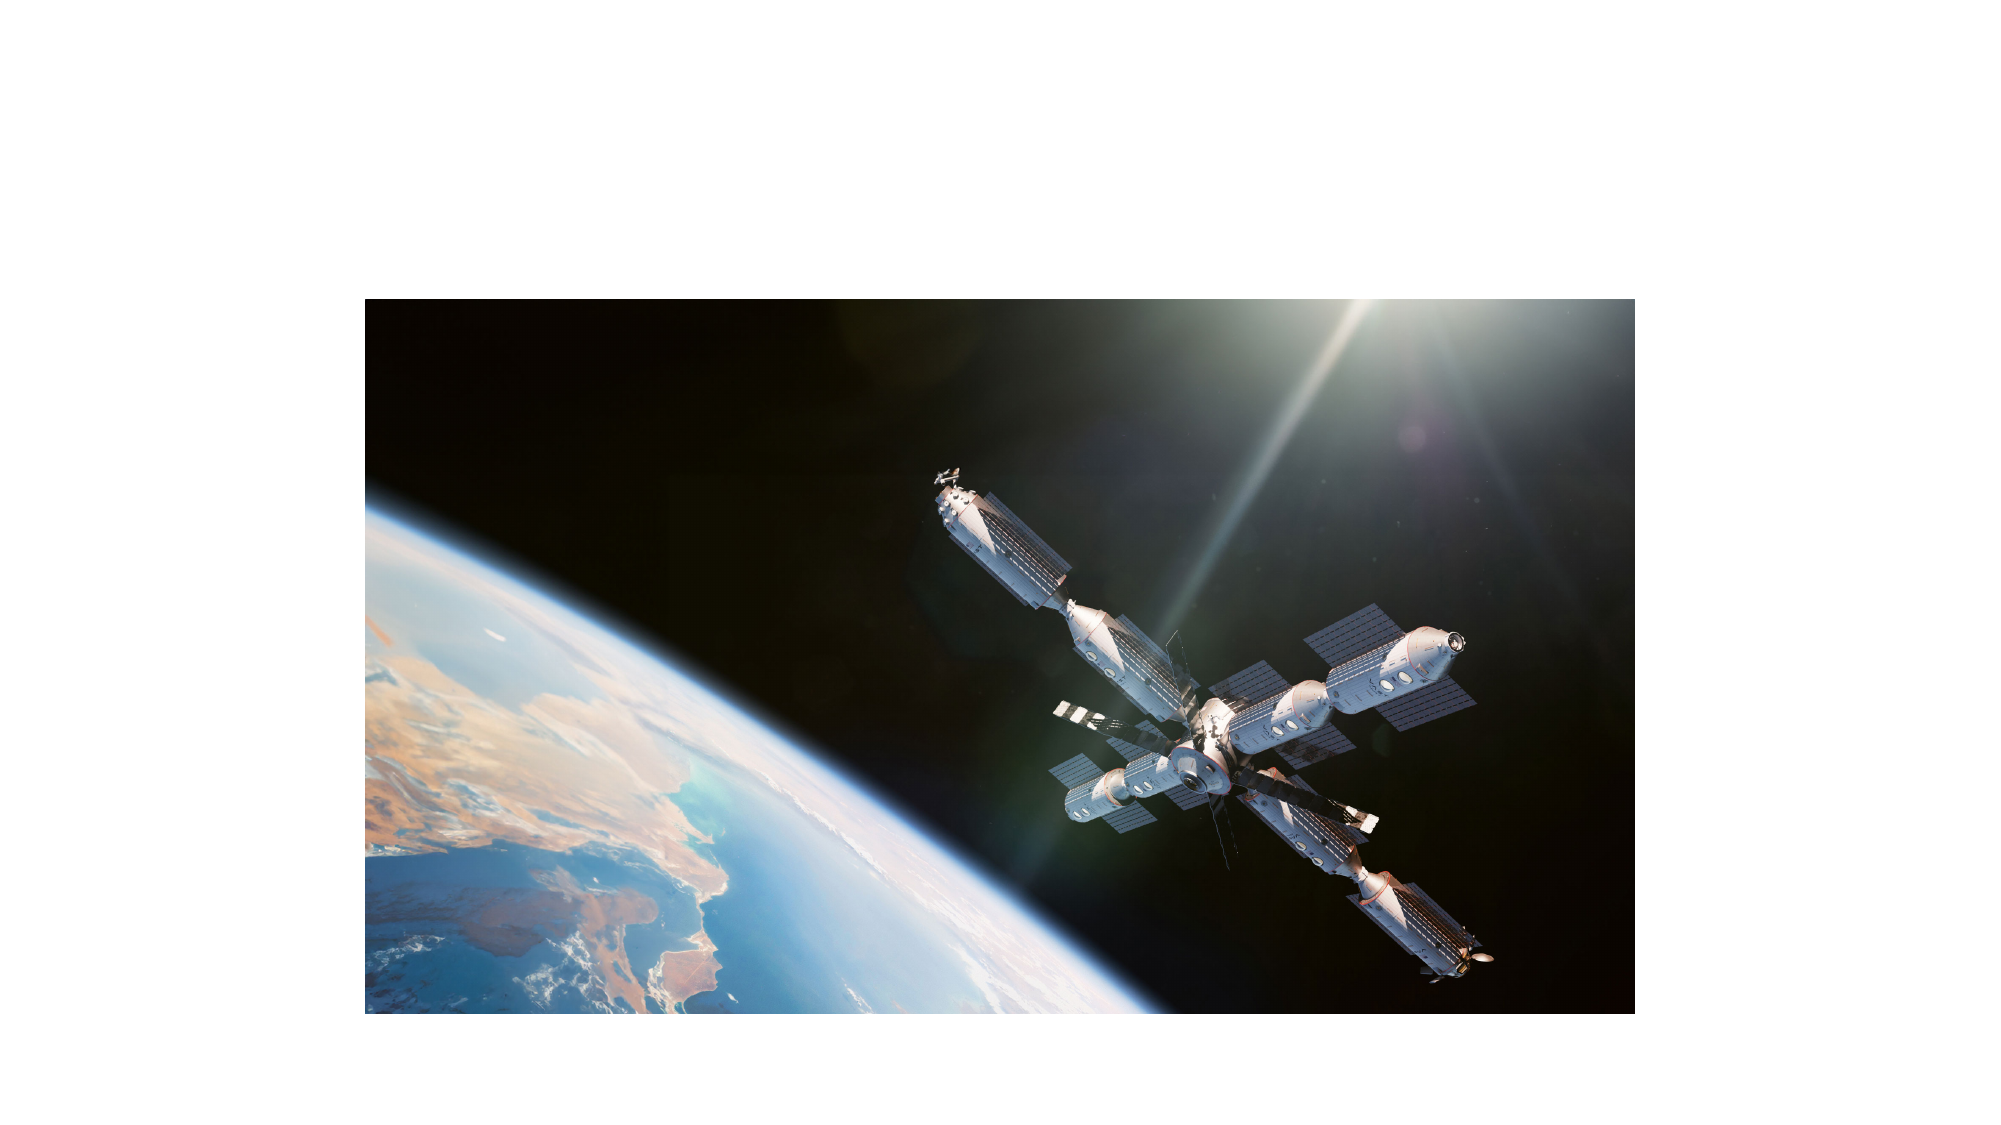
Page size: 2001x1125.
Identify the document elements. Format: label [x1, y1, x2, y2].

picture [365, 299, 1635, 1014]
